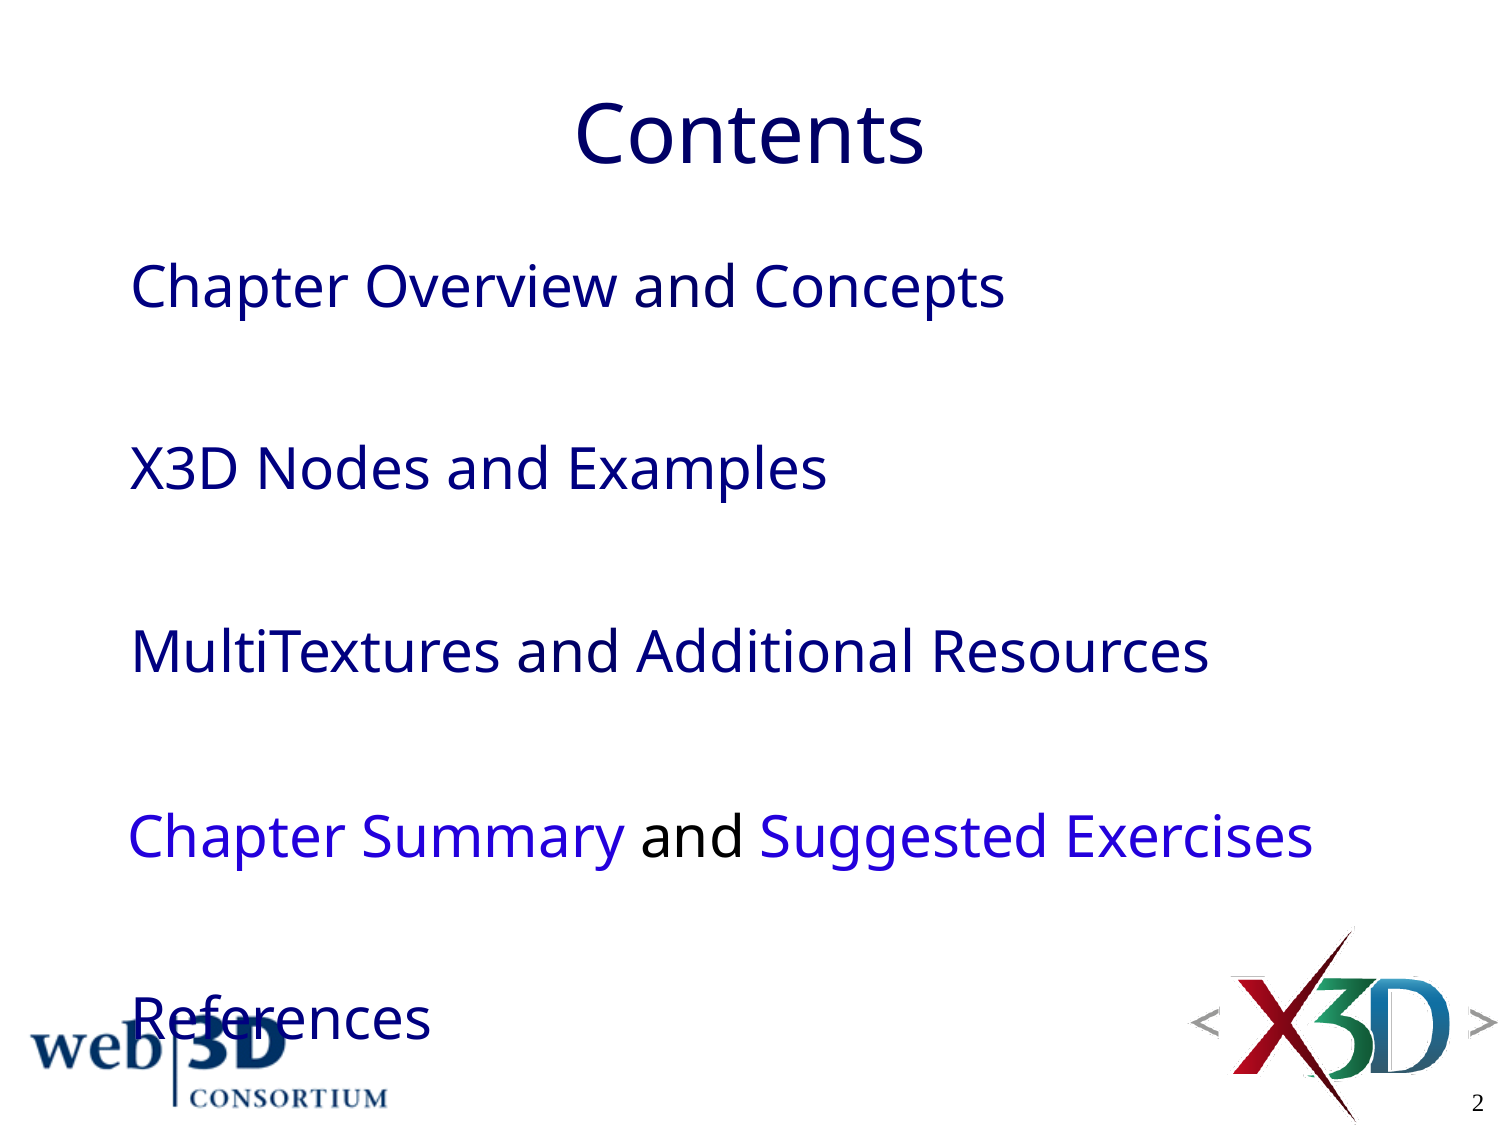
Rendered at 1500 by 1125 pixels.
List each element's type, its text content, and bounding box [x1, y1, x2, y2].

title Contents [112, 37, 1388, 225]
picture [1187, 926, 1500, 1125]
picture [141, 1002, 157, 1017]
picture [12, 998, 413, 1118]
list Chapter Overview and Concepts X3D Nodes and Examples MultiTextures and Additional Resources Chapter Summary and Suggested Exercises References [112, 237, 1388, 1000]
